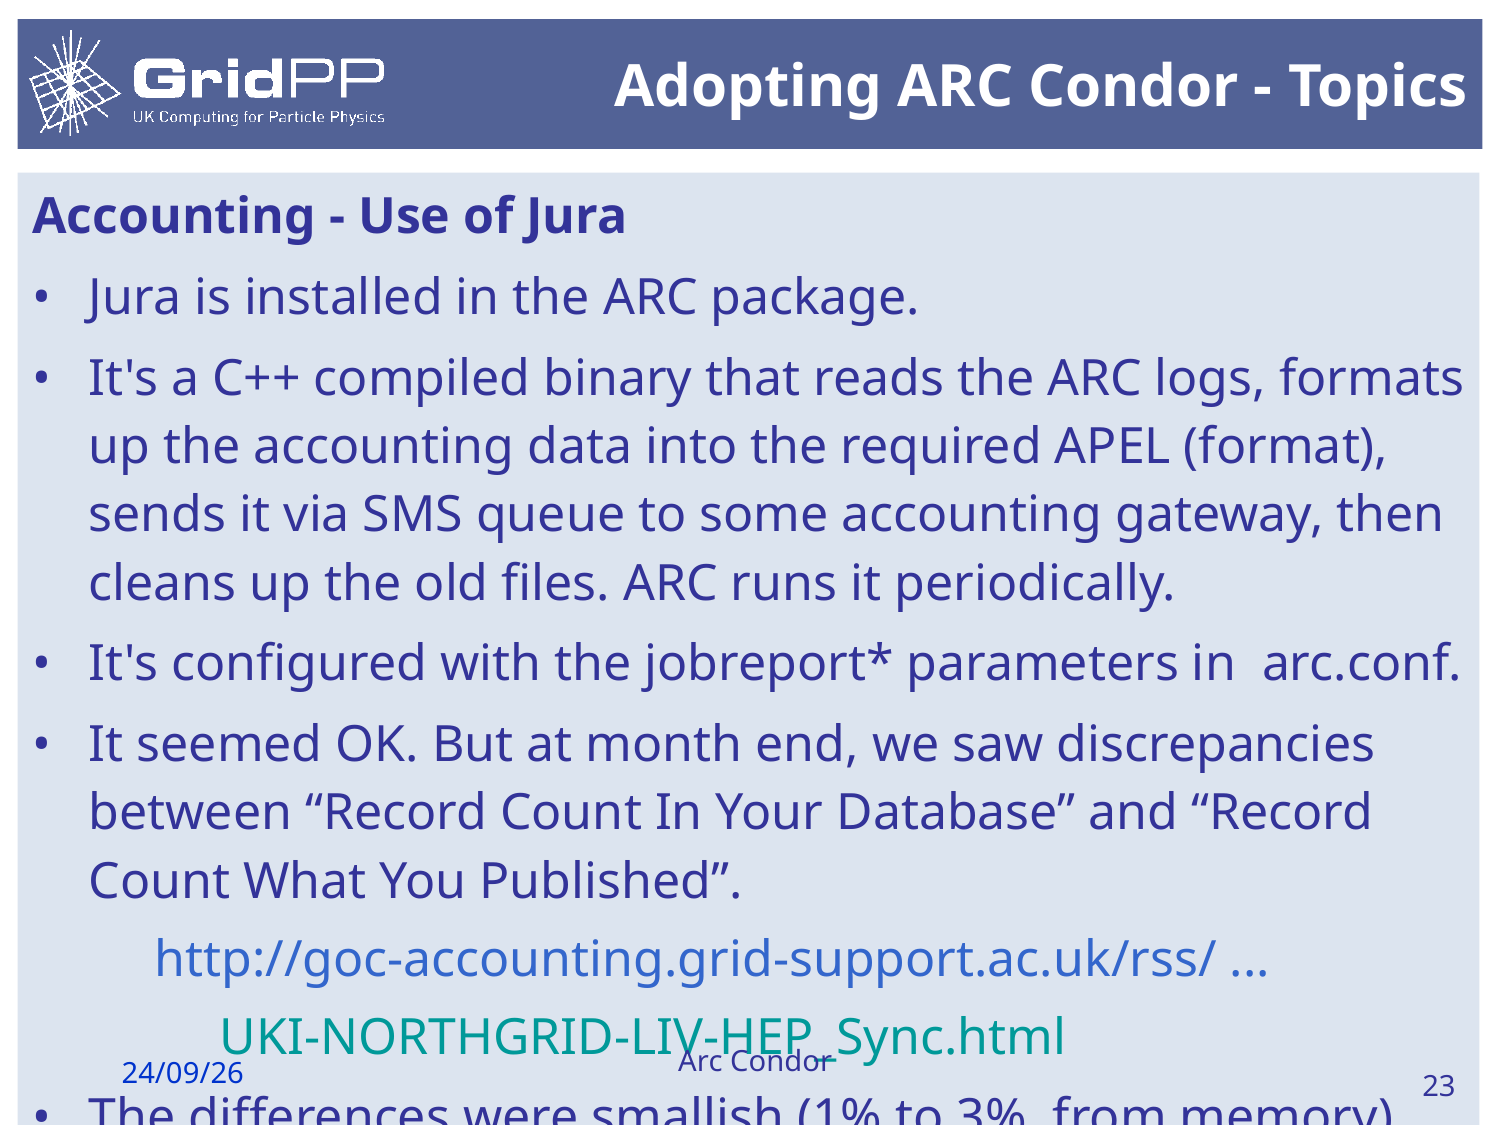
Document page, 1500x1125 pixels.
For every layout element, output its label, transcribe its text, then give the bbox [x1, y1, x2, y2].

text_box Arc Condor [536, 1034, 975, 1094]
text_box <number> [1388, 1059, 1471, 1094]
title Adopting ARC Condor - Topics [513, 19, 1483, 149]
picture [29, 30, 384, 136]
text_box 02/03/16 [29, 1046, 337, 1095]
list Accounting - Use of Jura Jura is installed in the ARC package. It's a C++ compiled binary that reads the ARC logs, formats up the accounting data into the required APEL (format), sends it via SMS queue to some accounting gateway, then cleans up the old files. ARC runs it periodically. It's configured with the jobreport* parameters in arc.conf. It seemed OK. But at month end, we saw discrepancies between “Record Count In Your Database” and “Record Count What You Published”. http://goc-accounting.grid-support.ac.uk/rss/ ... UKI-NORTHGRID-LIV-HEP_Sync.html The differences were smallish (1% to 3%, from memory) [17, 172, 1480, 1024]
